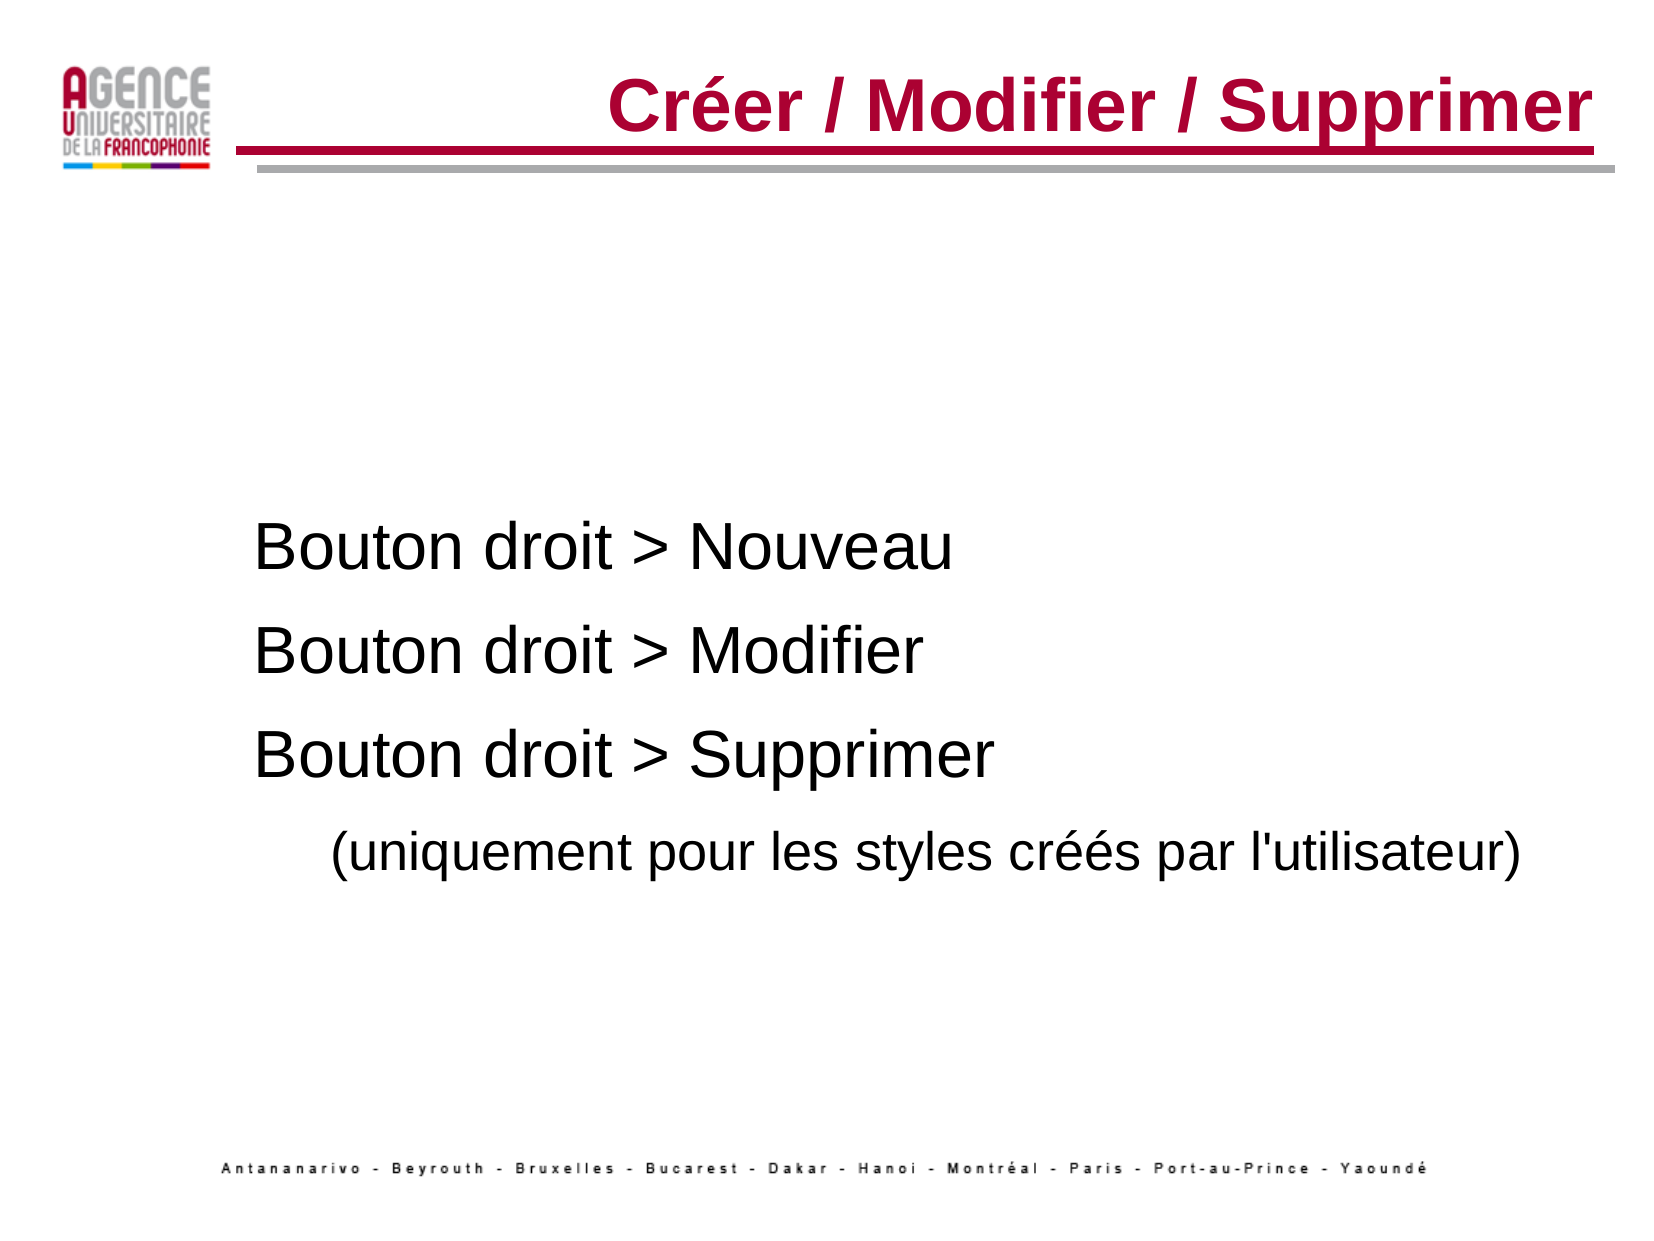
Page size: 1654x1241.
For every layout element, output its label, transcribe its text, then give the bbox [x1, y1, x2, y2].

list Bouton droit > Nouveau Bouton droit > Modifier Bouton droit > Supprimer (uniquement pour les styles créés par l'utilisateur) [236, 241, 1595, 1150]
title Créer / Modifier / Supprimer [236, 59, 1595, 151]
picture [29, 29, 1625, 1241]
